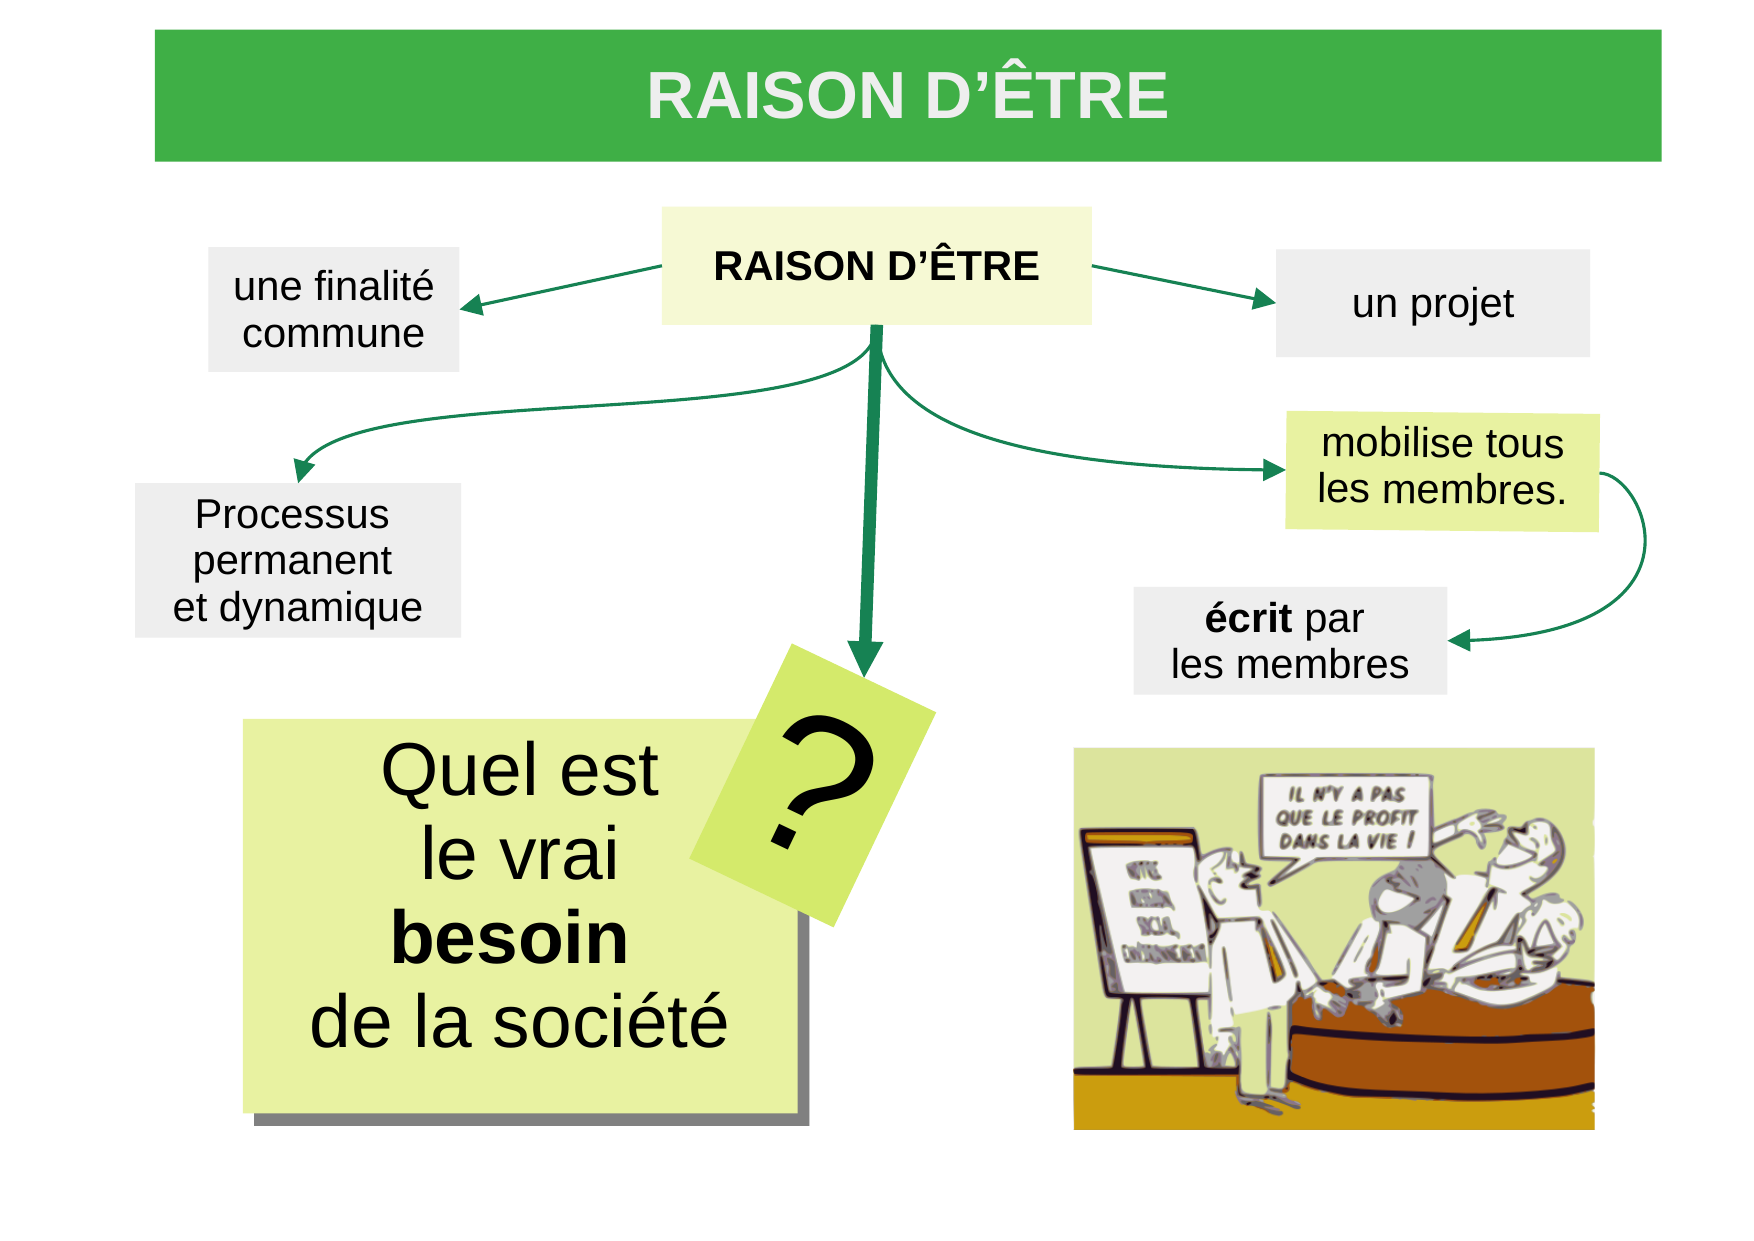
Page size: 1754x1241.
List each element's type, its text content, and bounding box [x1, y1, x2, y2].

text_box ? [689, 643, 937, 928]
text_box Processus permanent et dynamique [135, 483, 462, 638]
title RAISON D’ÊTRE [154, 29, 1662, 162]
text_box une finalité commune [208, 247, 460, 372]
text_box Quel est le vrai besoin de la société [242, 718, 798, 1114]
text_box un projet [1276, 249, 1591, 358]
text_box RAISON D’ÊTRE [661, 206, 1092, 325]
picture [1073, 747, 1596, 1131]
text_box écrit par les membres [1133, 586, 1448, 695]
text_box mobilise tous les membres. [1285, 410, 1601, 533]
